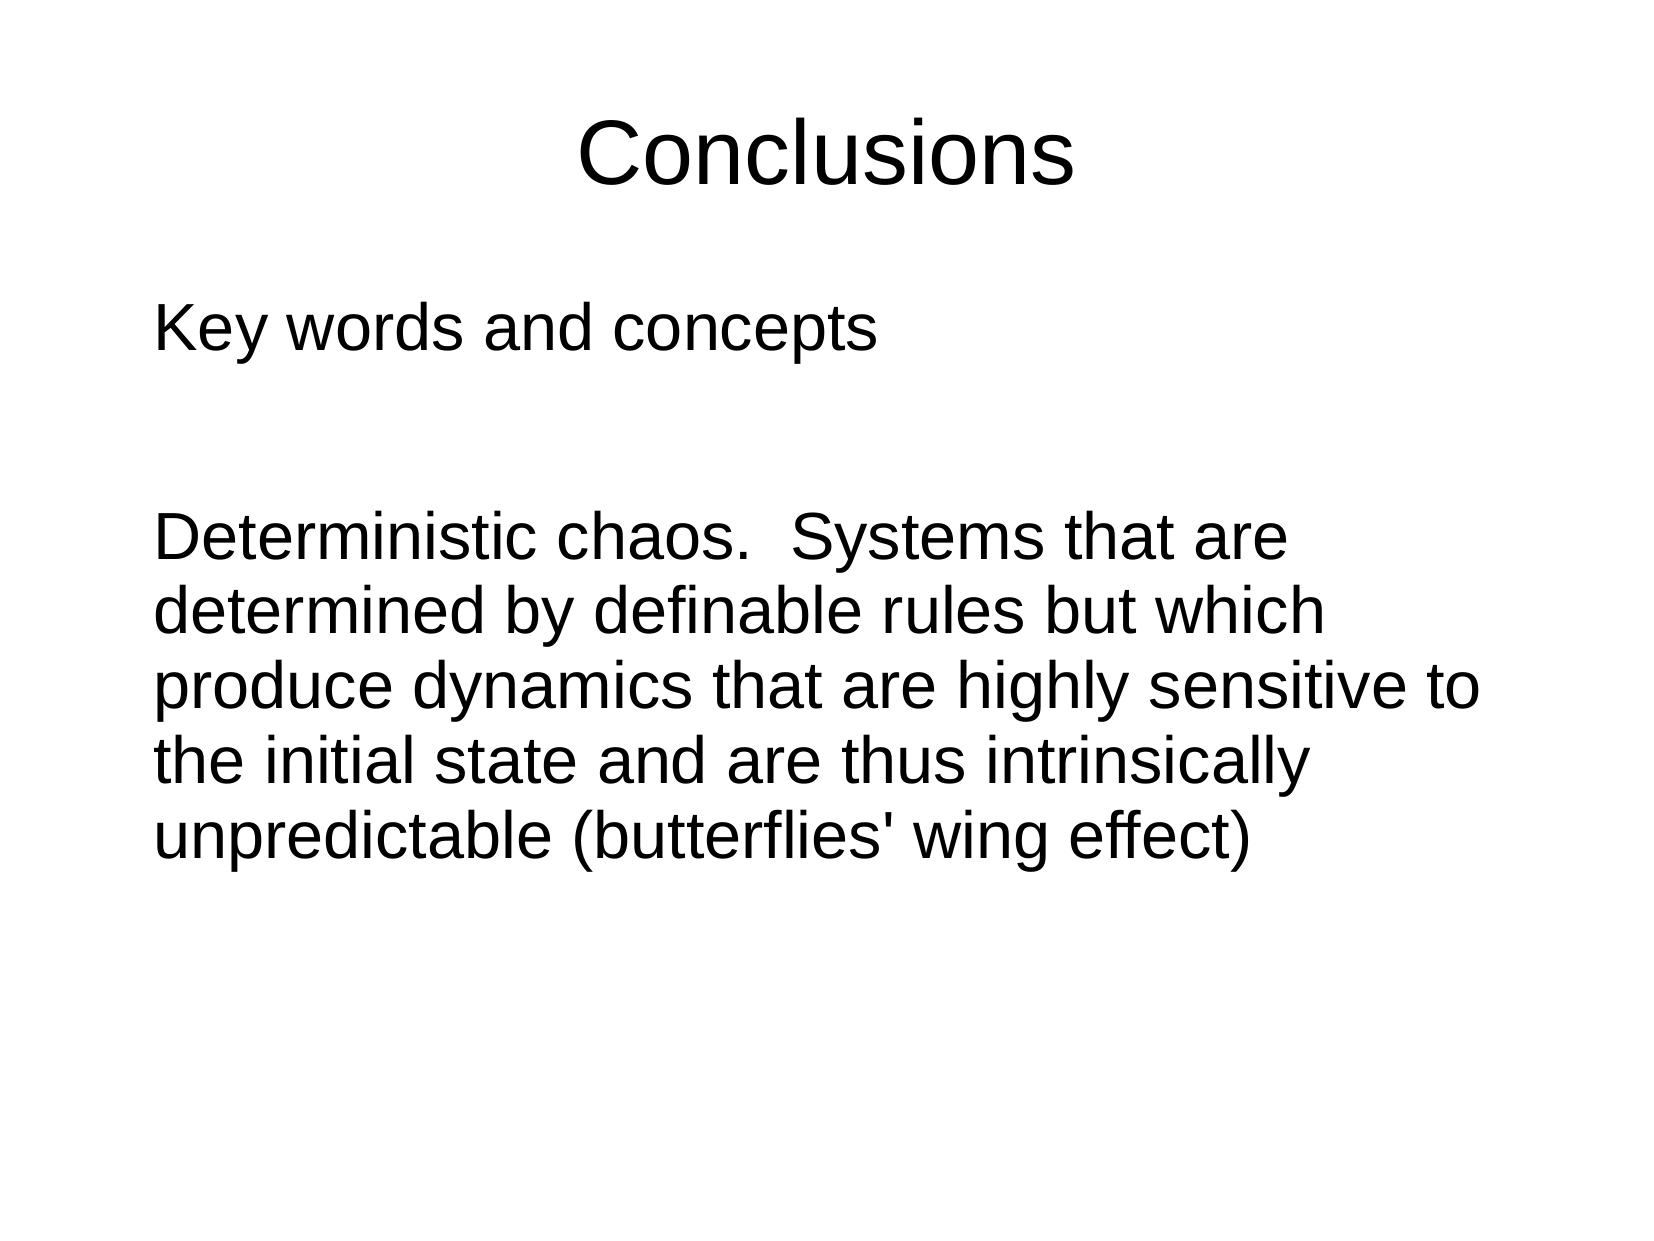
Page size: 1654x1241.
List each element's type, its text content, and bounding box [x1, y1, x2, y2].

title Conclusions [82, 49, 1571, 257]
list Key words and concepts Deterministic chaos. Systems that are determined by definable rules but which produce dynamics that are highly sensitive to the initial state and are thus intrinsically unpredictable (butterflies' wing effect) [82, 290, 1538, 1010]
